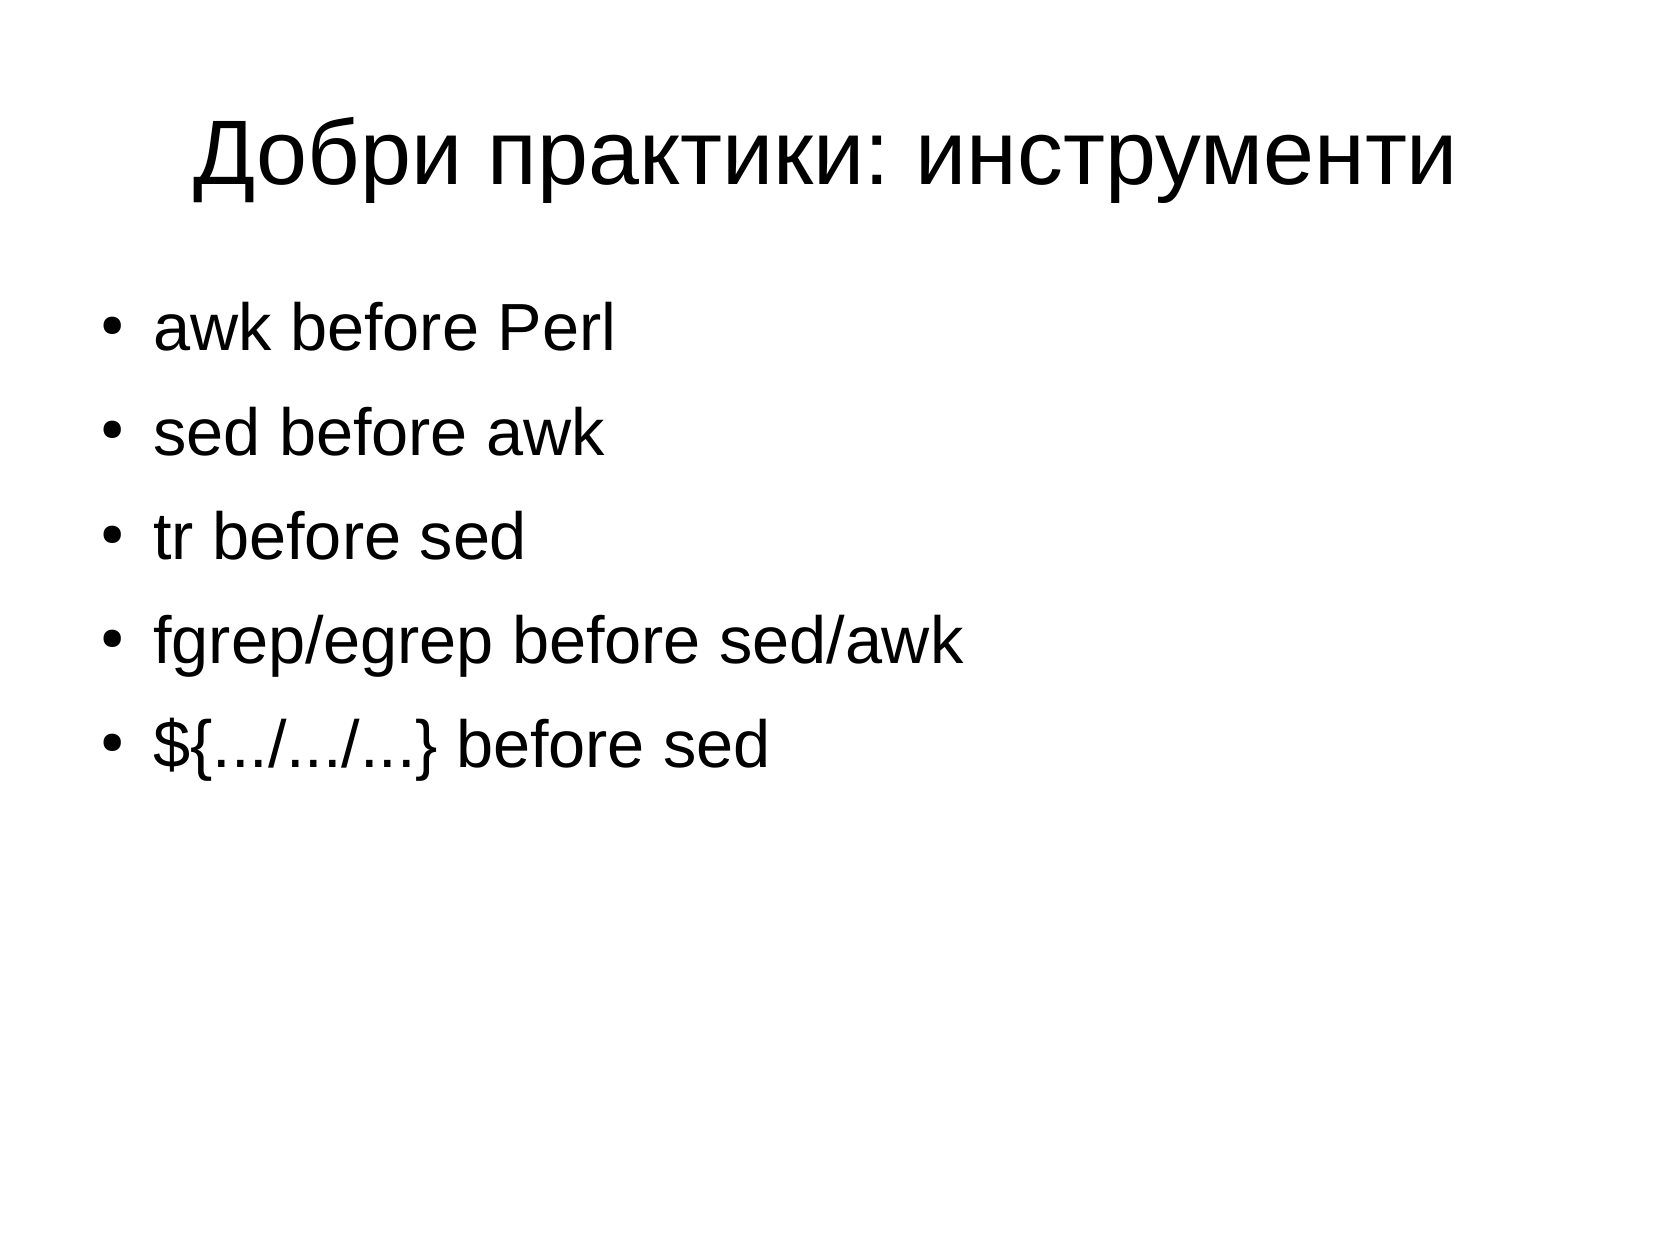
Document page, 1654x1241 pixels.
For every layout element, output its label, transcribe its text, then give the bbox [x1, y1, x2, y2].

list awk before Perl sed before awk tr before sed fgrep/egrep before sed/awk ${.../.../...} before sed [82, 290, 1571, 1109]
title Добри практики: инструменти [82, 56, 1571, 250]
